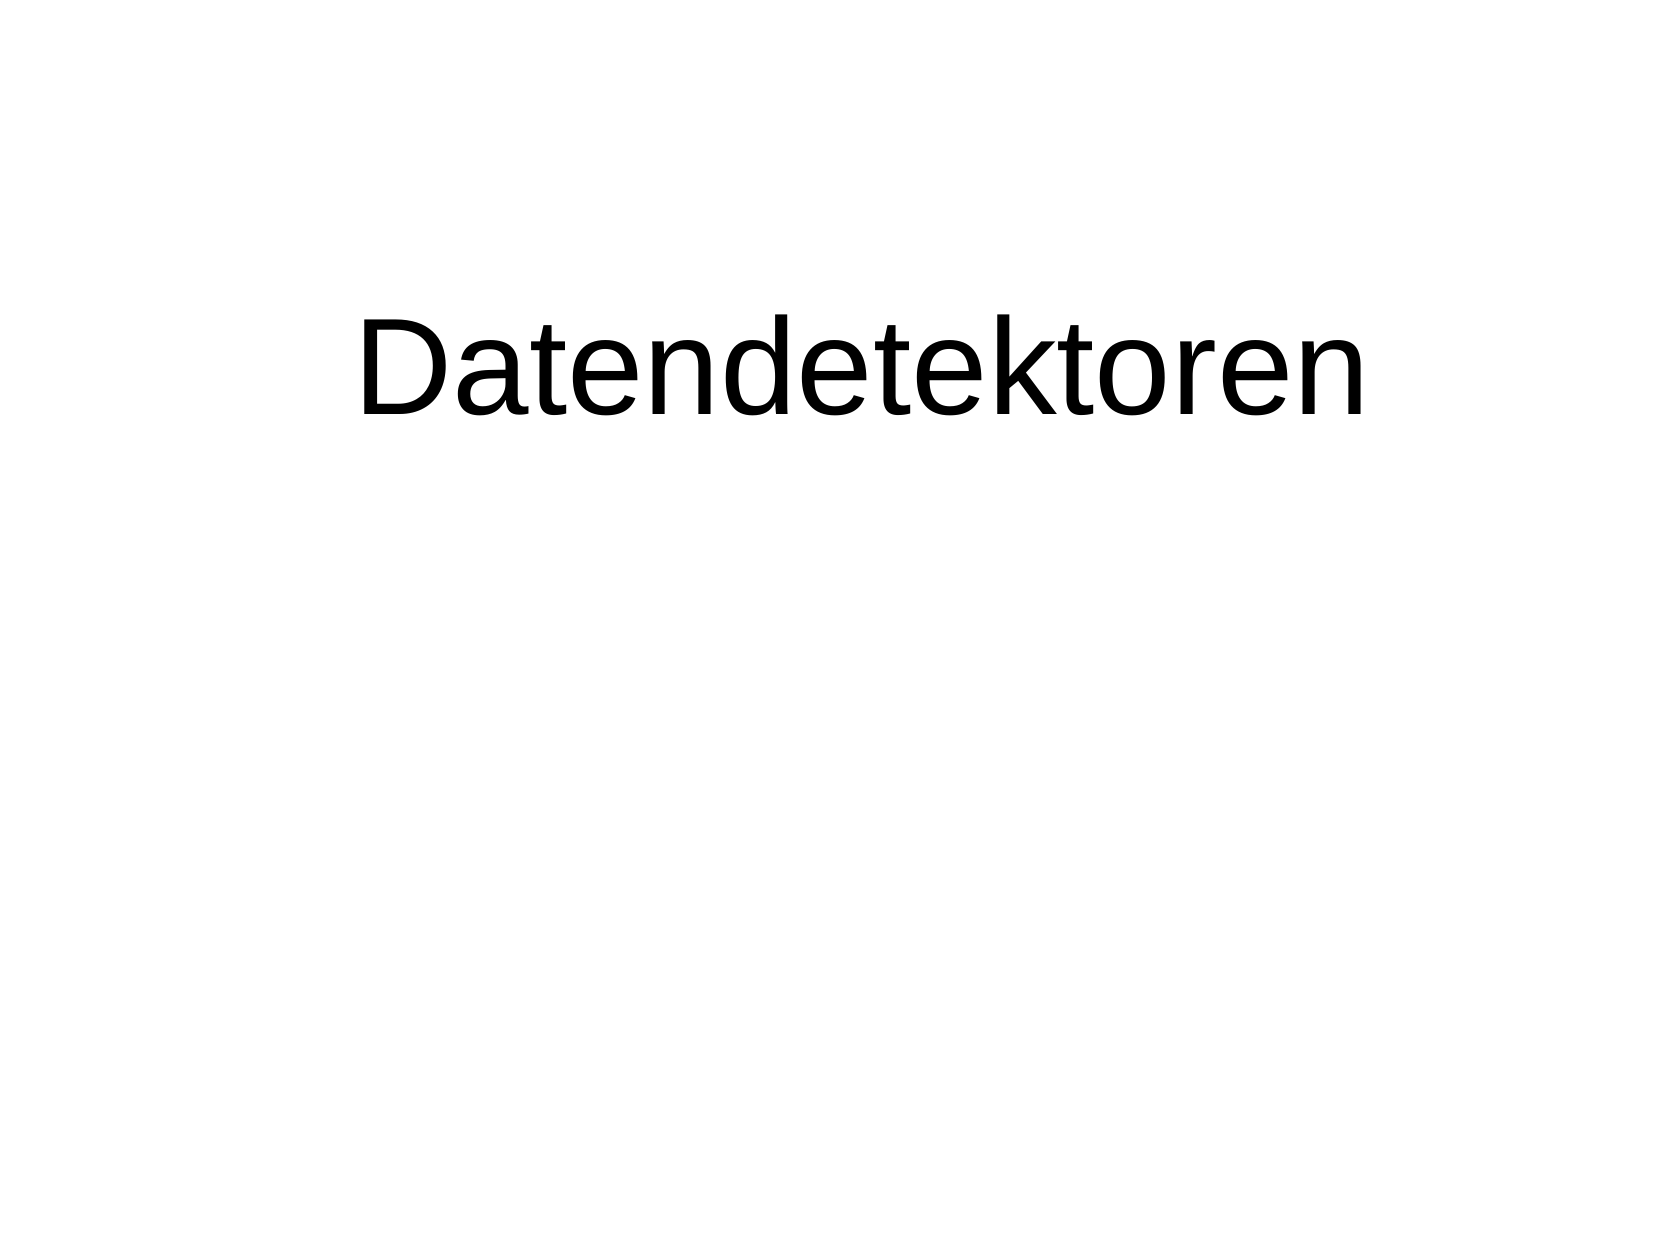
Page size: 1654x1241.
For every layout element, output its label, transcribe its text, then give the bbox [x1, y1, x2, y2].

list Datendetektoren [82, 290, 1571, 1109]
